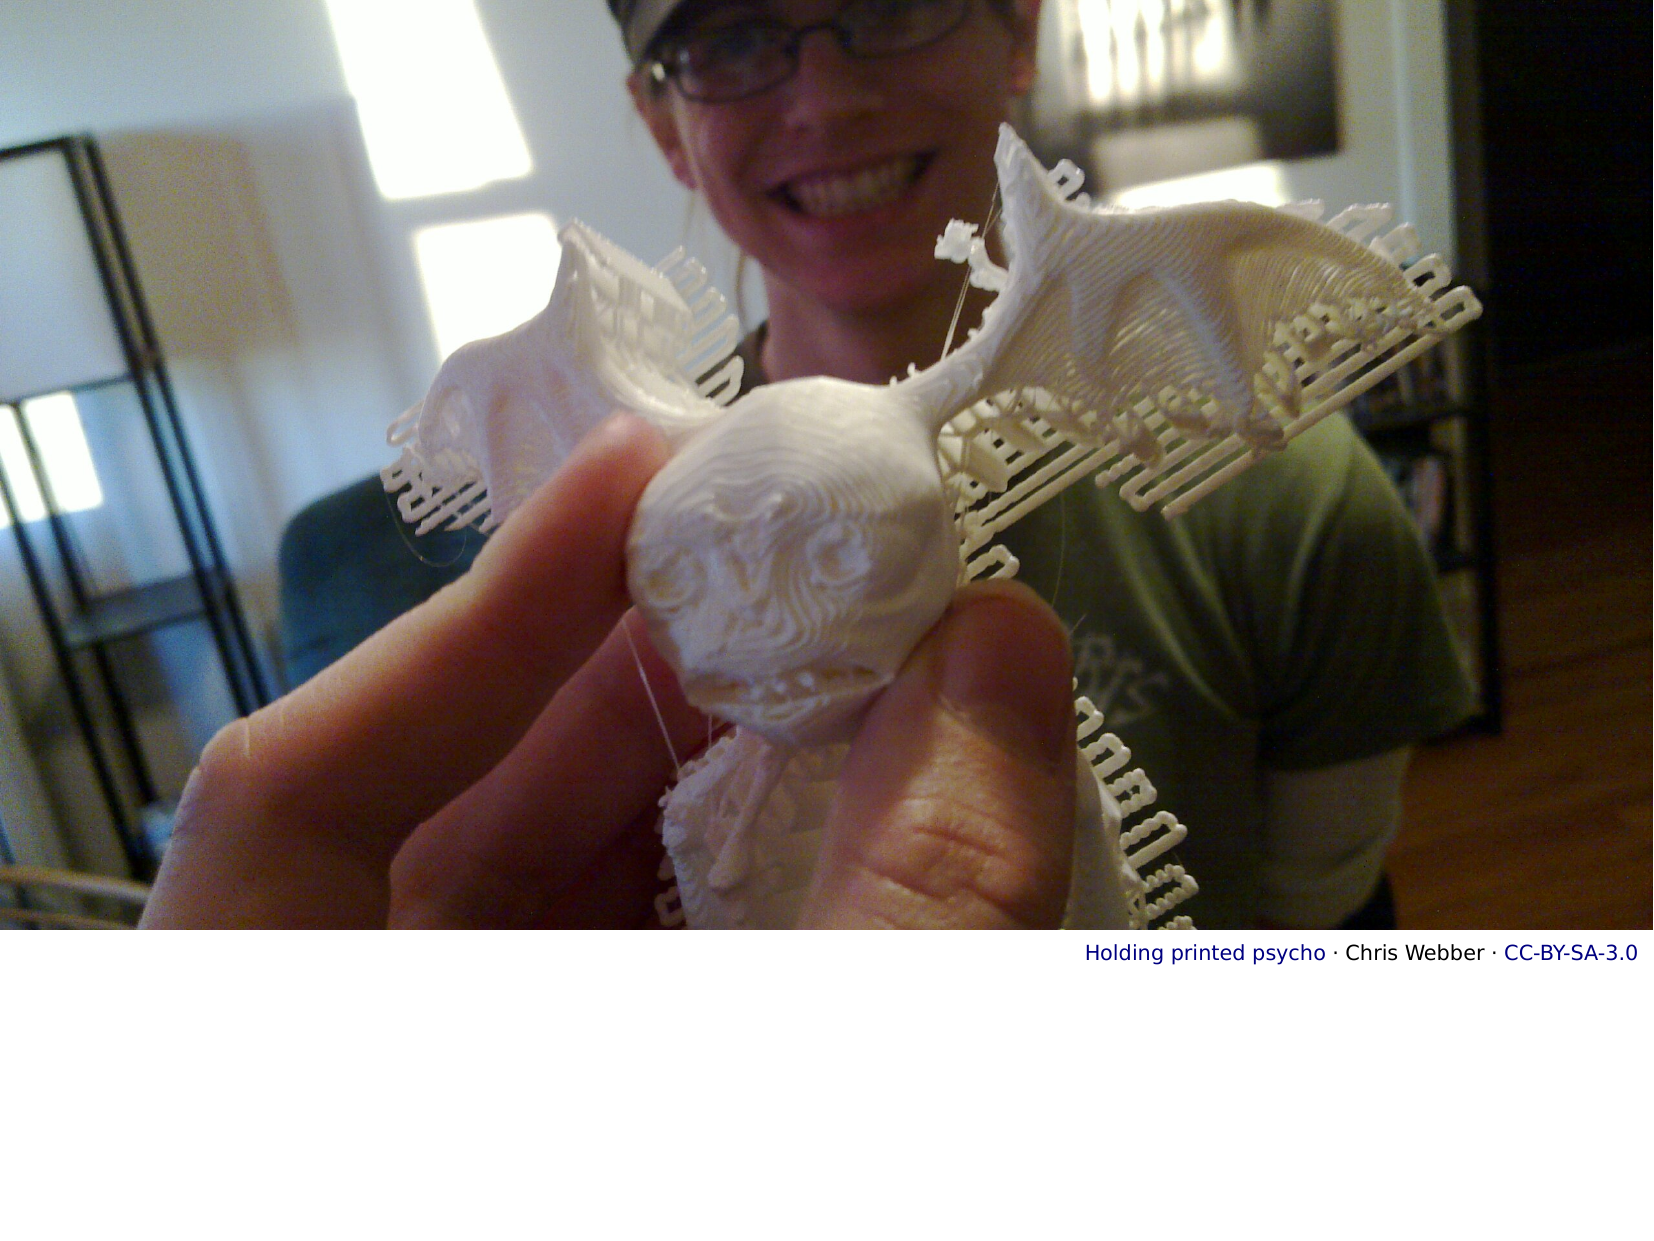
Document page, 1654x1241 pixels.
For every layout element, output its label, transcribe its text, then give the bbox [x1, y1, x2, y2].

text_box Holding printed psycho · Chris Webber · CC-BY-SA-3.0 [750, 934, 1653, 974]
picture [0, 0, 1653, 930]
